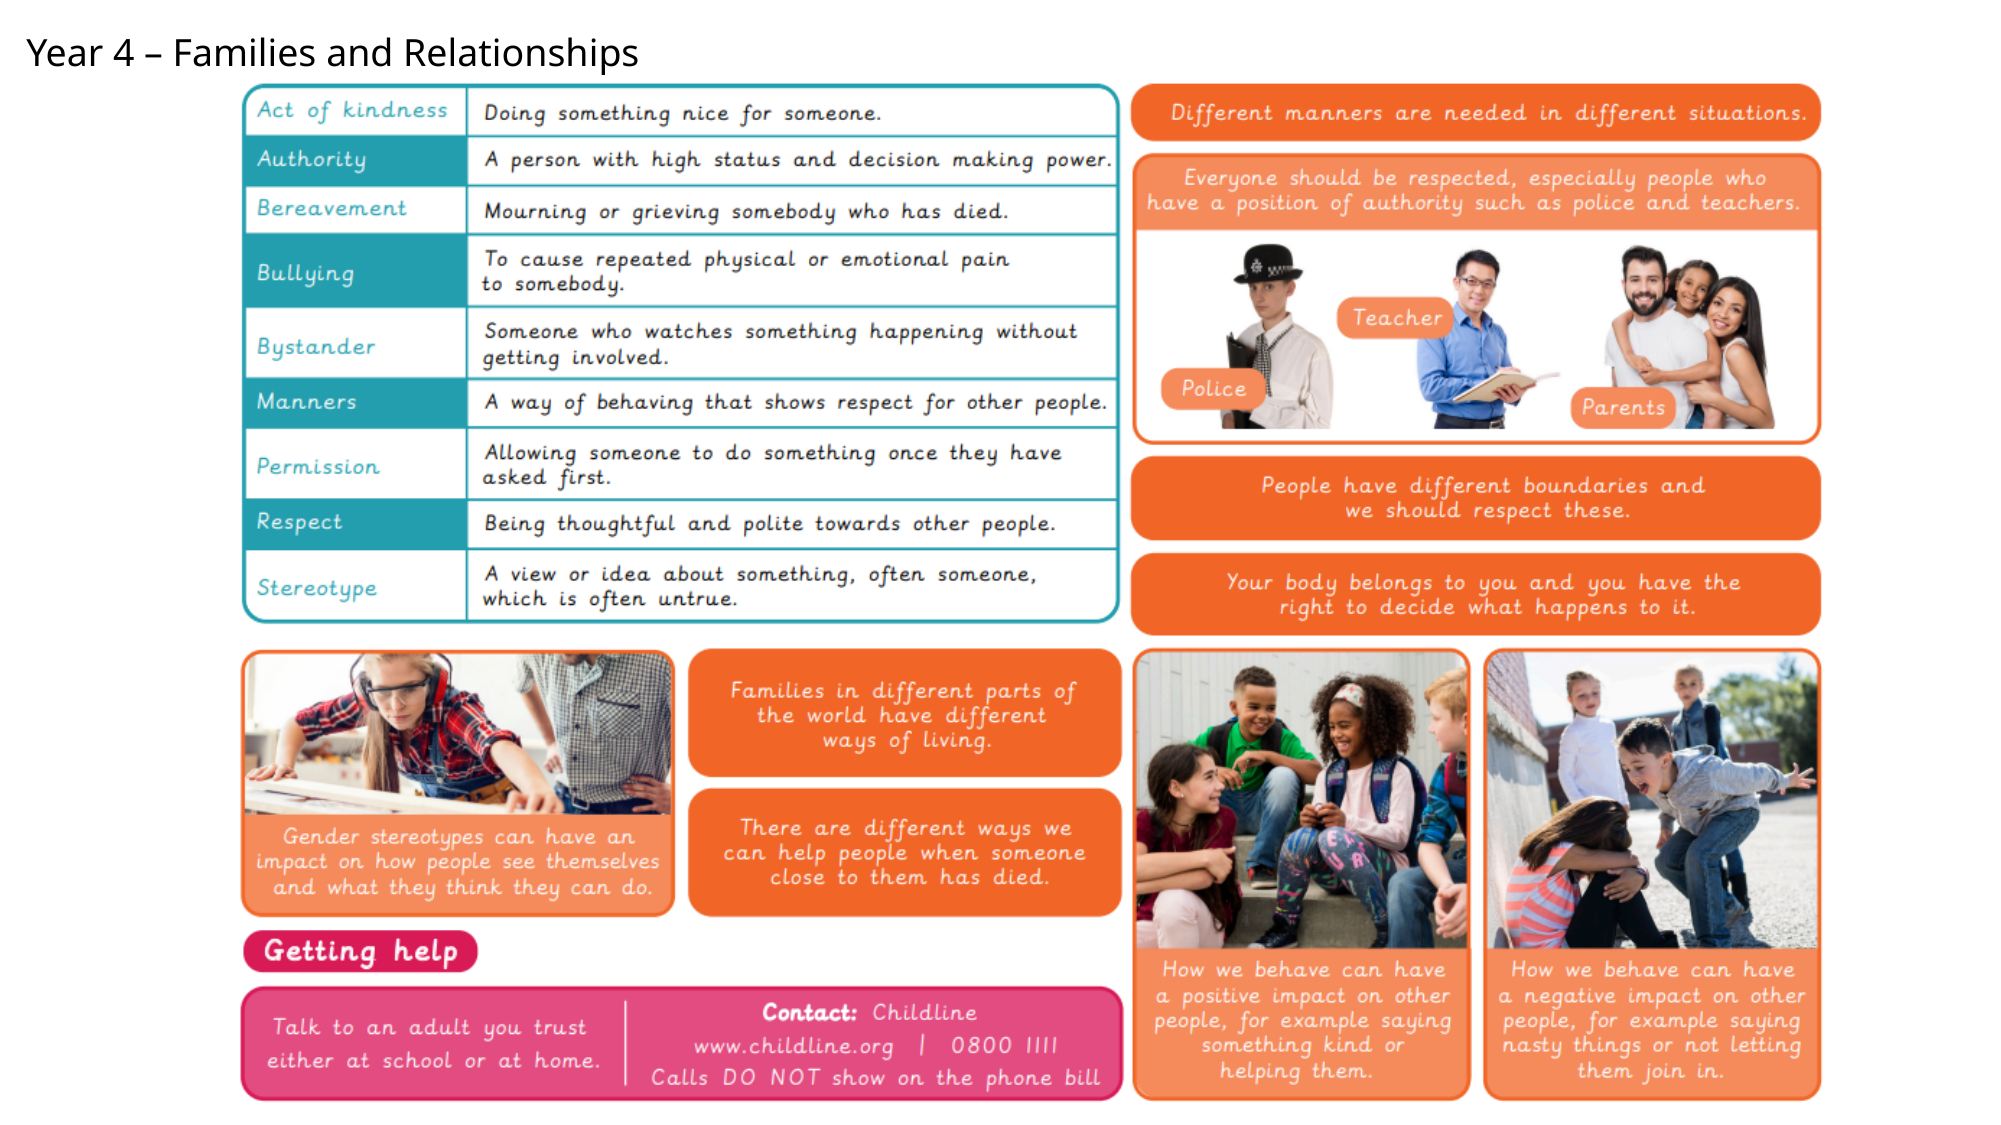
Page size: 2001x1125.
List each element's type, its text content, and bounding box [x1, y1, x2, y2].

picture [235, 81, 1830, 1111]
title Year 4 – Families and Relationships [11, 14, 667, 94]
